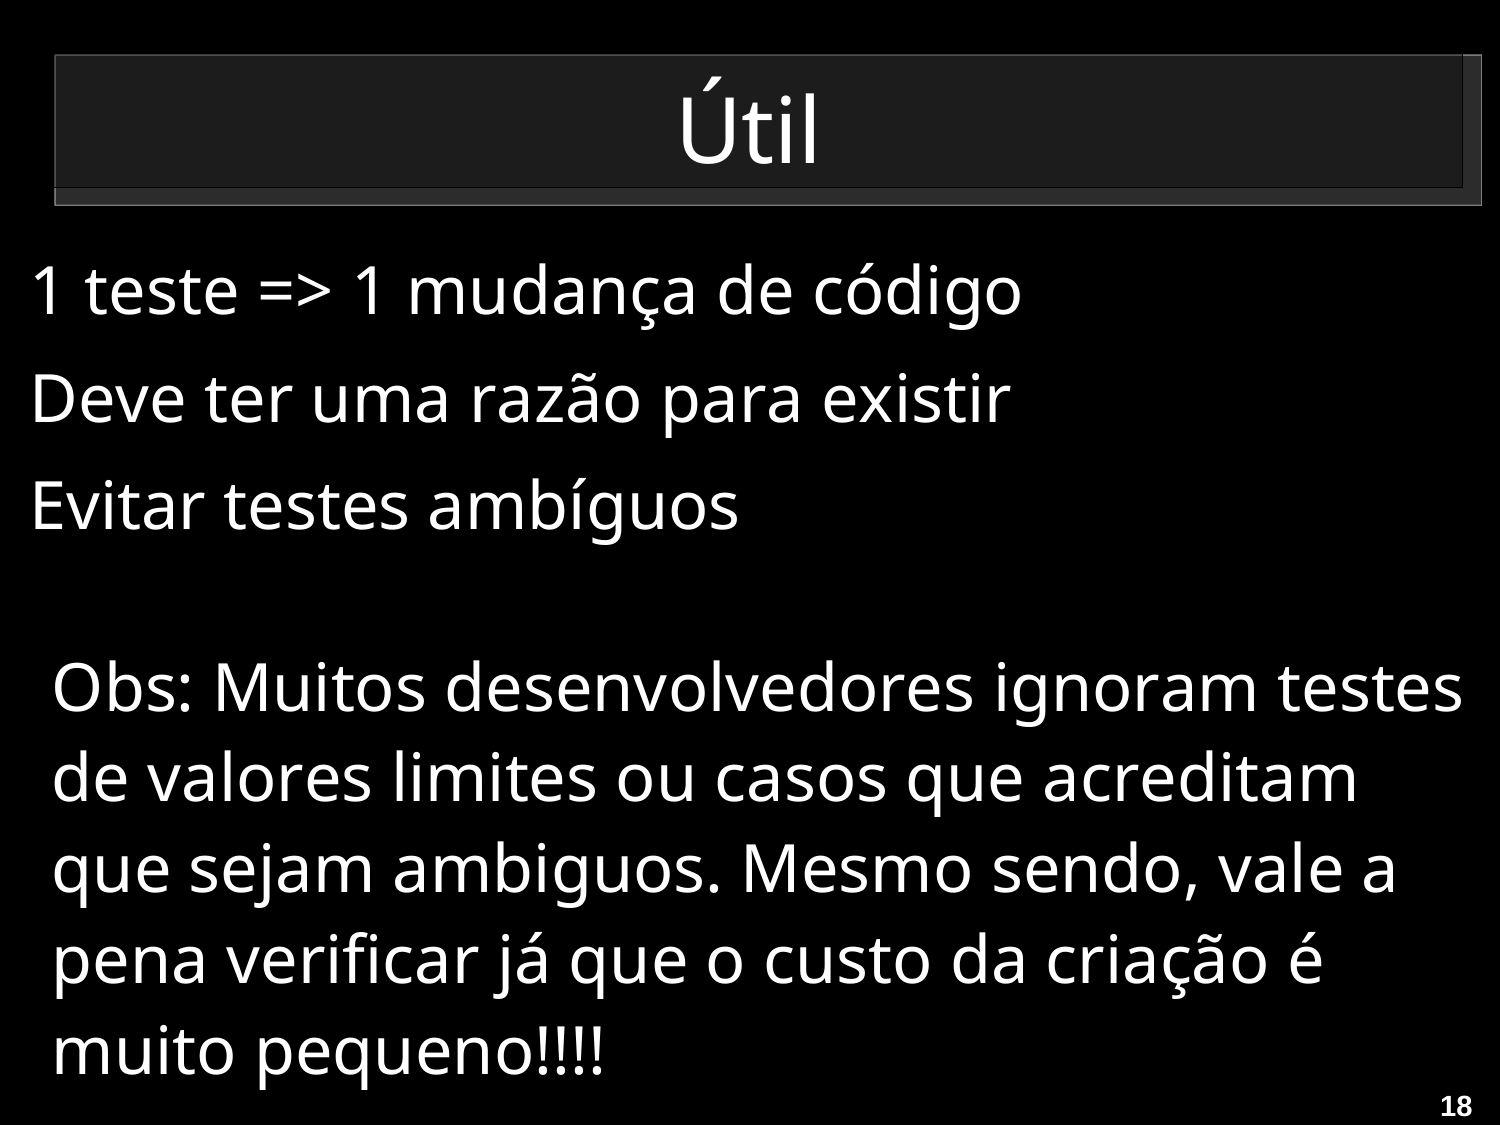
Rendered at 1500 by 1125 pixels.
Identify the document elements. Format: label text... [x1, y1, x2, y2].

list 1 teste => 1 mudança de código Deve ter uma razão para existir Evitar testes ambíguos Obs: Muitos desenvolvedores ignoram testes de valores limites ou casos que acreditam que sejam ambiguos. Mesmo sendo, vale a pena verificar já que o custo da criação é muito pequeno!!!! [29, 243, 1469, 1072]
title Útil [29, 38, 1469, 218]
